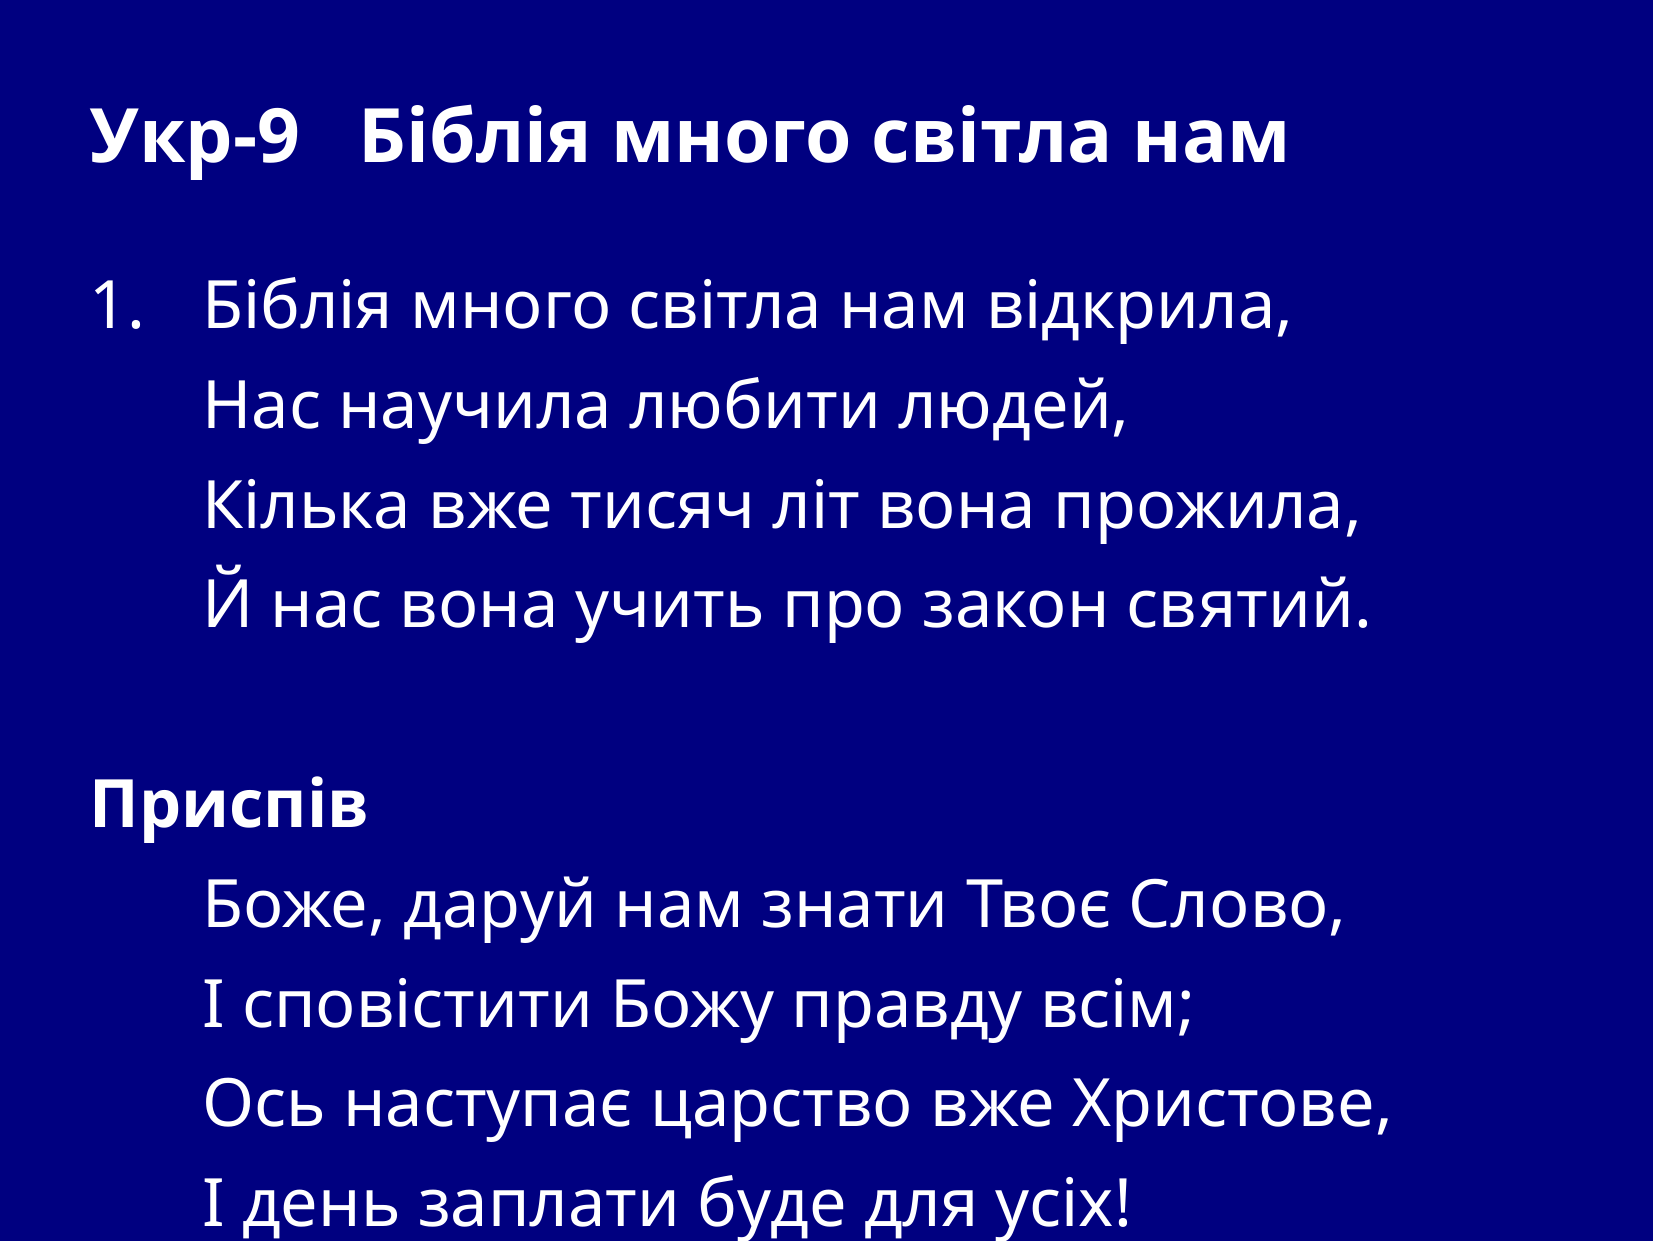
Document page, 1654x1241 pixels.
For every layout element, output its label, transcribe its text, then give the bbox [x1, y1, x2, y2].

text_box Укр-9 Біблія много світла нам [75, 75, 1576, 188]
text_box 1. Біблія много світла нам відкрила, Нас научила любити людей, Кілька вже тисяч літ вона прожила, Й нас вона учить про закон святий. Приспів Боже, даруй нам знати Твоє Слово, І сповістити Божу правду всім; Ось наступає царство вже Христове, І день заплати буде для усіх! [75, 188, 1576, 1163]
